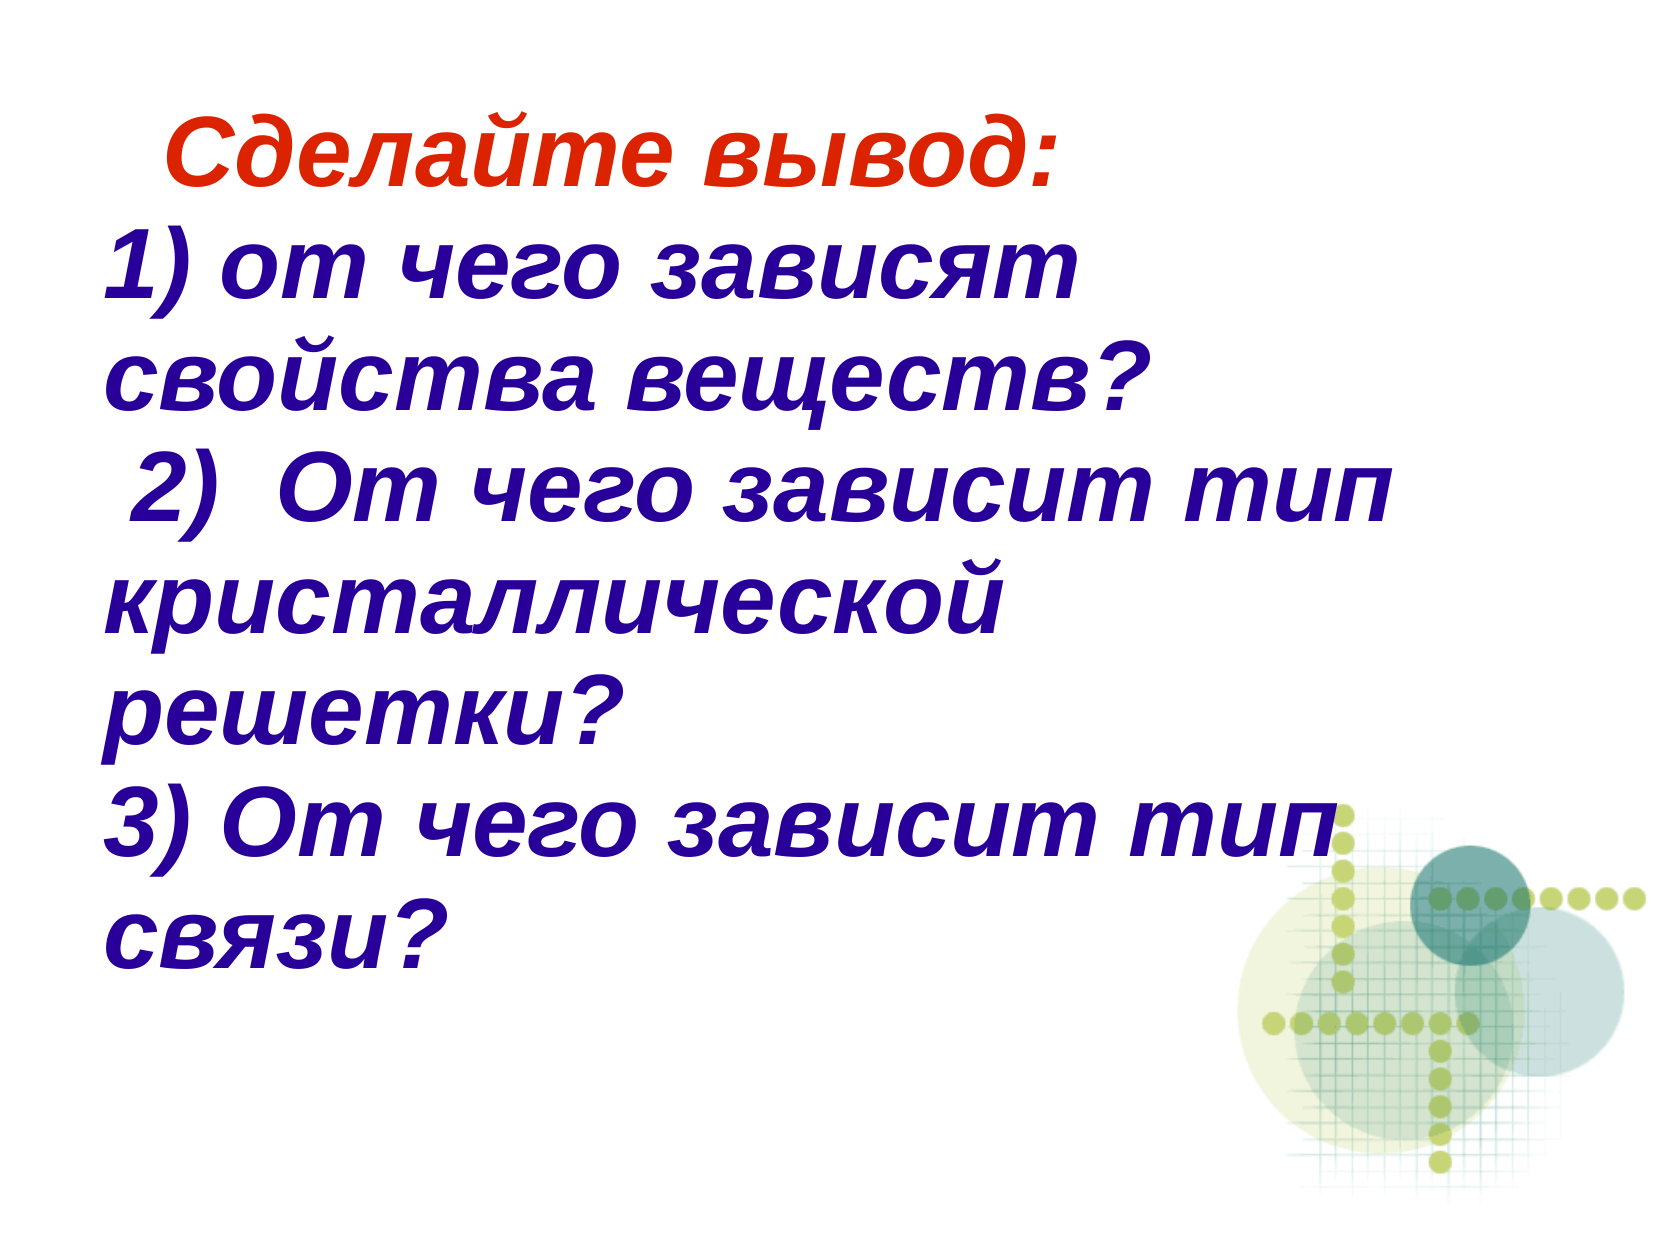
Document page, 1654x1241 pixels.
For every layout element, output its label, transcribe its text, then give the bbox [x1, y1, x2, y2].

picture [1224, 792, 1654, 1211]
text_box Сделайте вывод: 1) от чего зависят свойства веществ? 2) От чего зависит тип кристаллической решетки? 3) От чего зависит тип связи? [88, 88, 1447, 1063]
